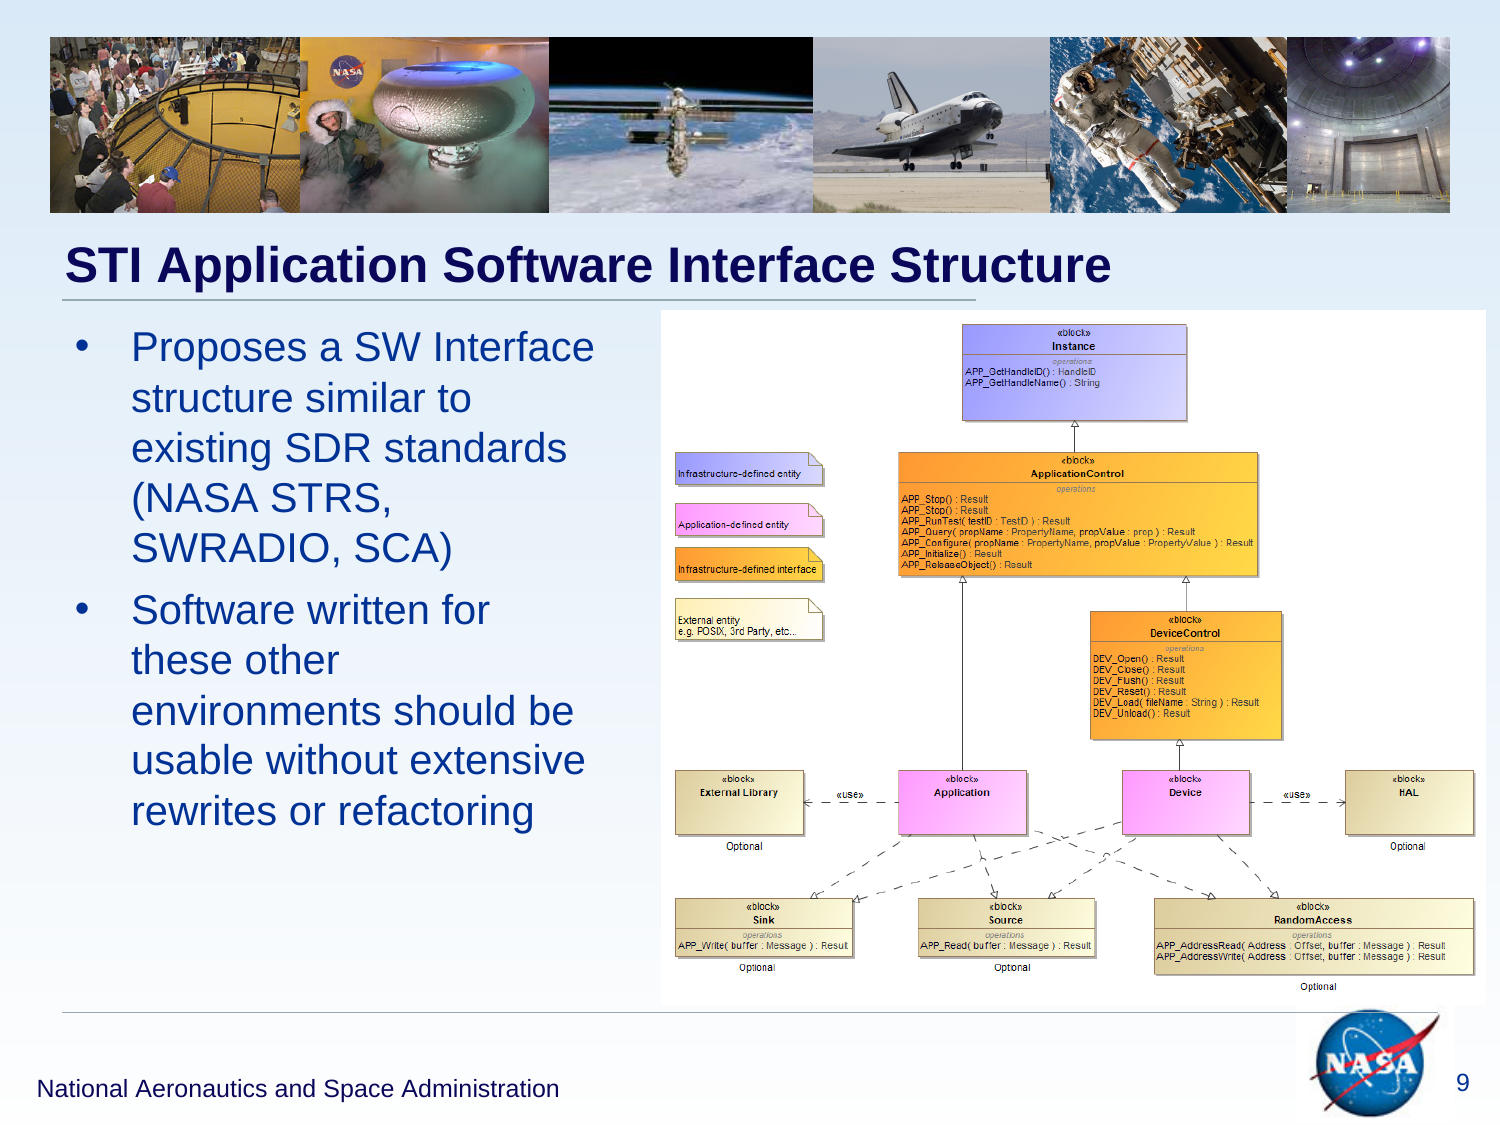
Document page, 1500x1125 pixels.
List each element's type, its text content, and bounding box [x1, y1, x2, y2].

picture [50, 37, 1450, 213]
picture [661, 310, 1486, 1123]
title STI Application Software Interface Structure [50, 213, 1326, 313]
list Proposes a SW Interface structure similar to existing SDR standards (NASA STRS, SWRADIO, SCA) Software written for these other environments should be usable without extensive rewrites or refactoring [60, 312, 616, 961]
